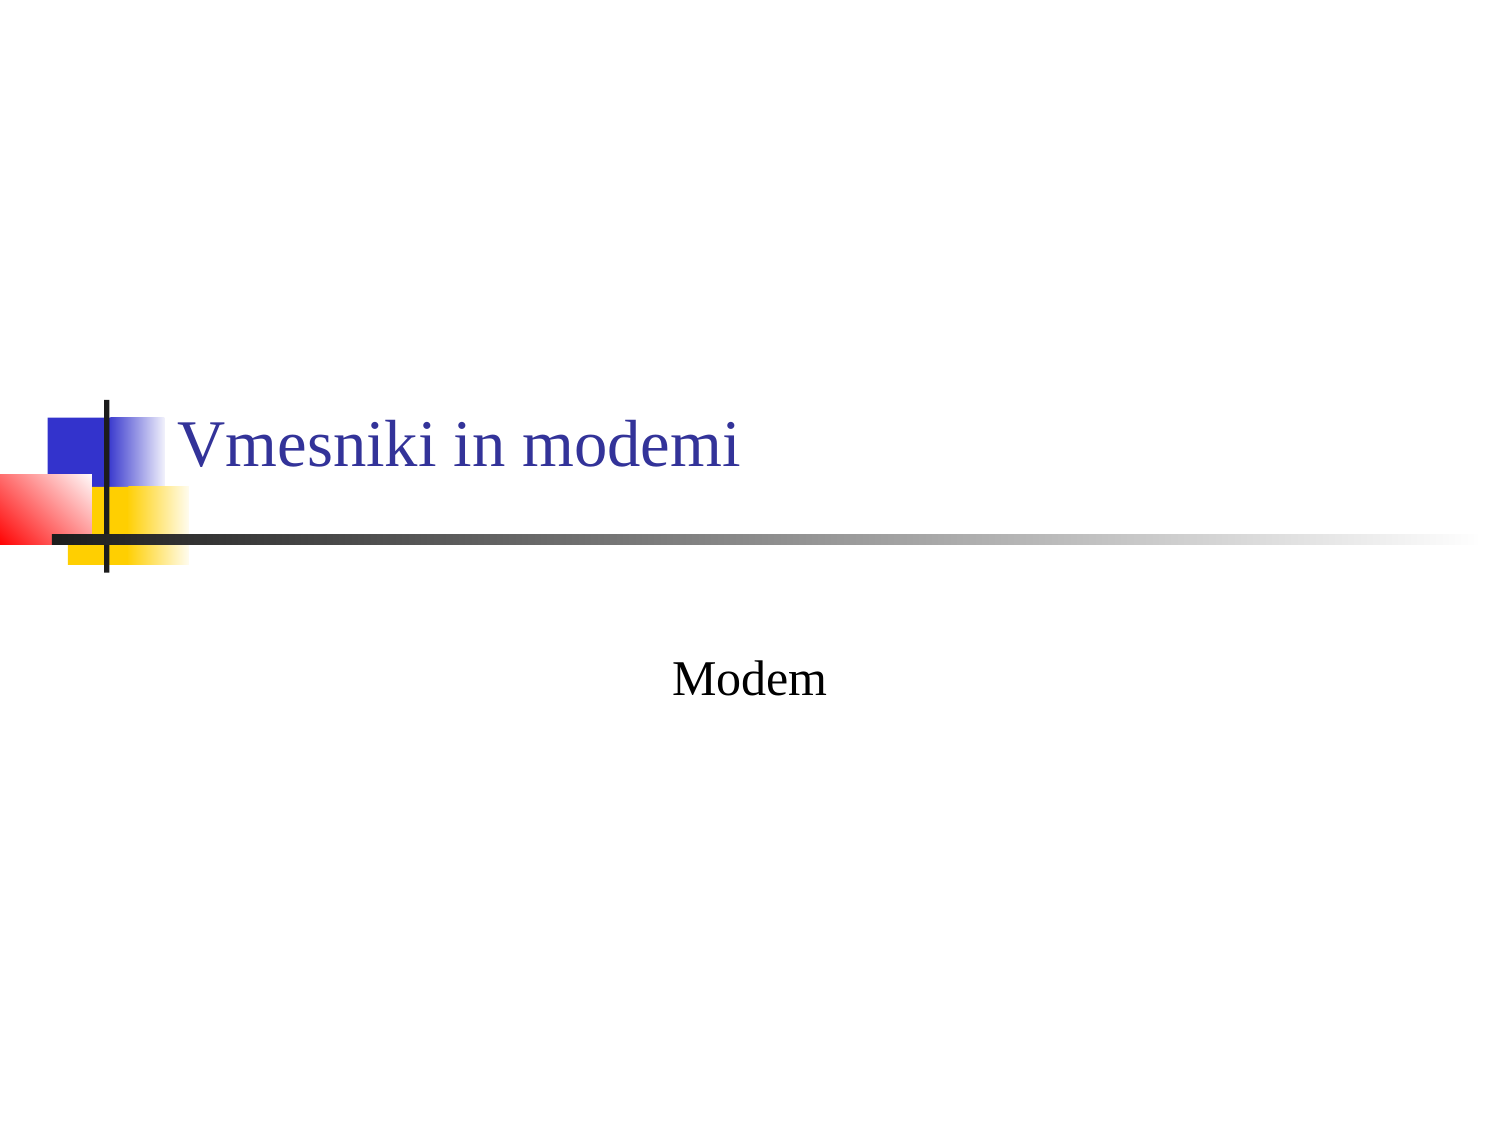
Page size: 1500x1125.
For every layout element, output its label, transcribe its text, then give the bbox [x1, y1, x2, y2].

subtitle Modem [225, 637, 1276, 926]
title Vmesniki in modemi [162, 299, 1438, 488]
